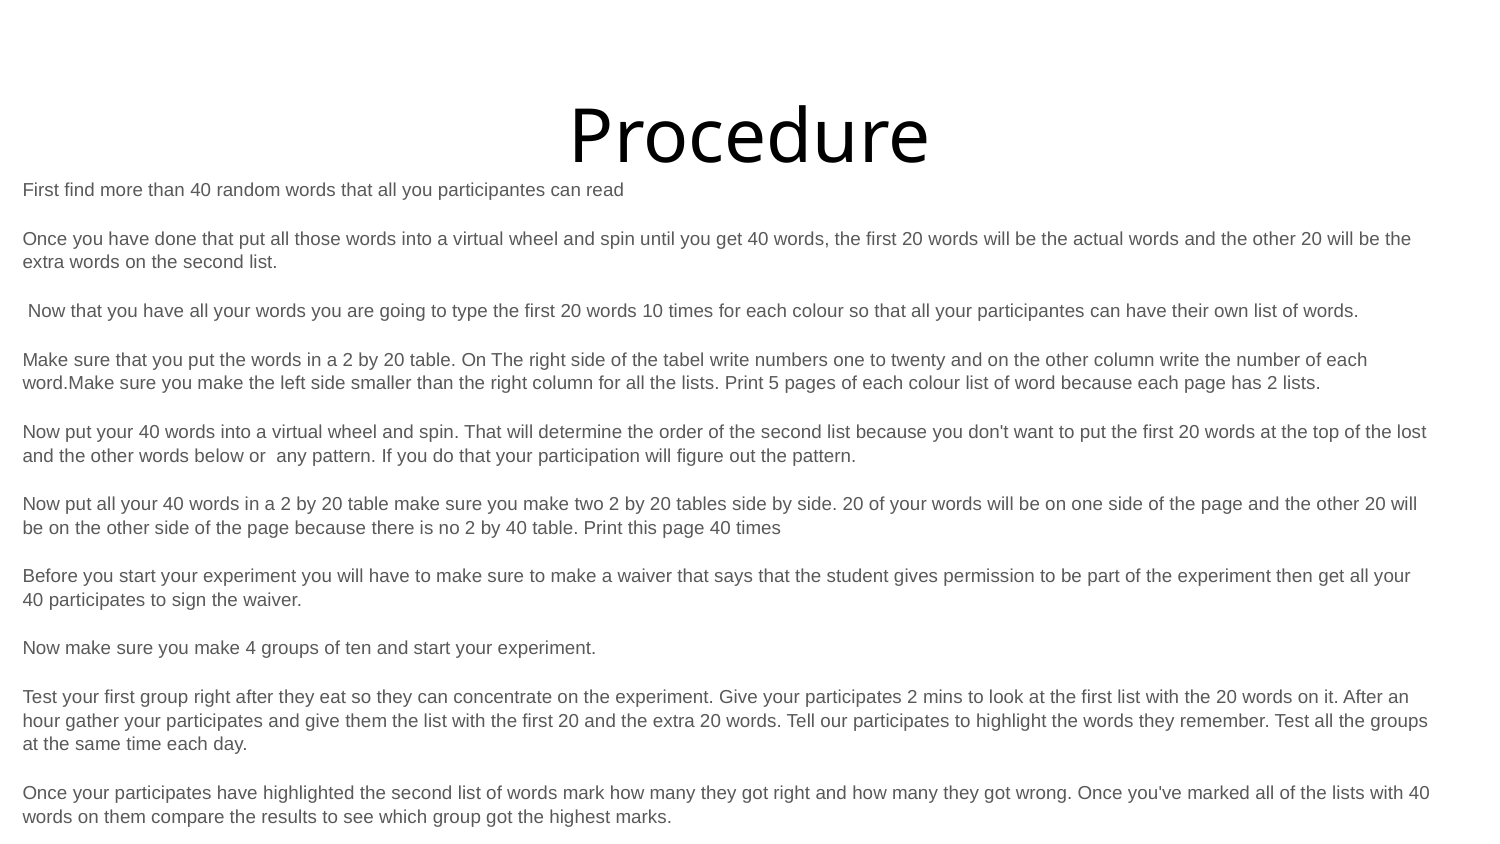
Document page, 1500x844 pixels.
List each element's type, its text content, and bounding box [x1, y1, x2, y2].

subtitle First find more than 40 random words that all you participantes can read Once you have done that put all those words into a virtual wheel and spin until you get 40 words, the first 20 words will be the actual words and the other 20 will be the extra words on the second list. Now that you have all your words you are going to type the first 20 words 10 times for each colour so that all your participantes can have their own list of words. Make sure that you put the words in a 2 by 20 table. On The right side of the tabel write numbers one to twenty and on the other column write the number of each word.Make sure you make the left side smaller than the right column for all the lists. Print 5 pages of each colour list of word because each page has 2 lists. Now put your 40 words into a virtual wheel and spin. That will determine the order of the second list because you don't want to put the first 20 words at the top of the lost and the other words below or any pattern. If you do that your participation will figure out the pattern. Now put all your 40 words in a 2 by 20 table make sure you make two 2 by 20 tables side by side. 20 of your words will be on one side of the page and the other 20 will be on the other side of the page because there is no 2 by 40 table. Print this page 40 times Before you start your experiment you will have to make sure to make a waiver that says that the student gives permission to be part of the experiment then get all your 40 participates to sign the waiver. Now make sure you make 4 groups of ten and start your experiment. Test your first group right after they eat so they can concentrate on the experiment. Give your participates 2 mins to look at the first list with the 20 words on it. After an hour gather your participates and give them the list with the first 20 and the extra 20 words. Tell our participates to highlight the words they remember. Test all the groups at the same time each day. Once your participates have highlighted the second list of words mark how many they got right and how many they got wrong. Once you've marked all of the lists with 40 words on them compare the results to see which group got the highest marks. [7, 161, 1449, 760]
title Procedure [51, 70, 1449, 161]
